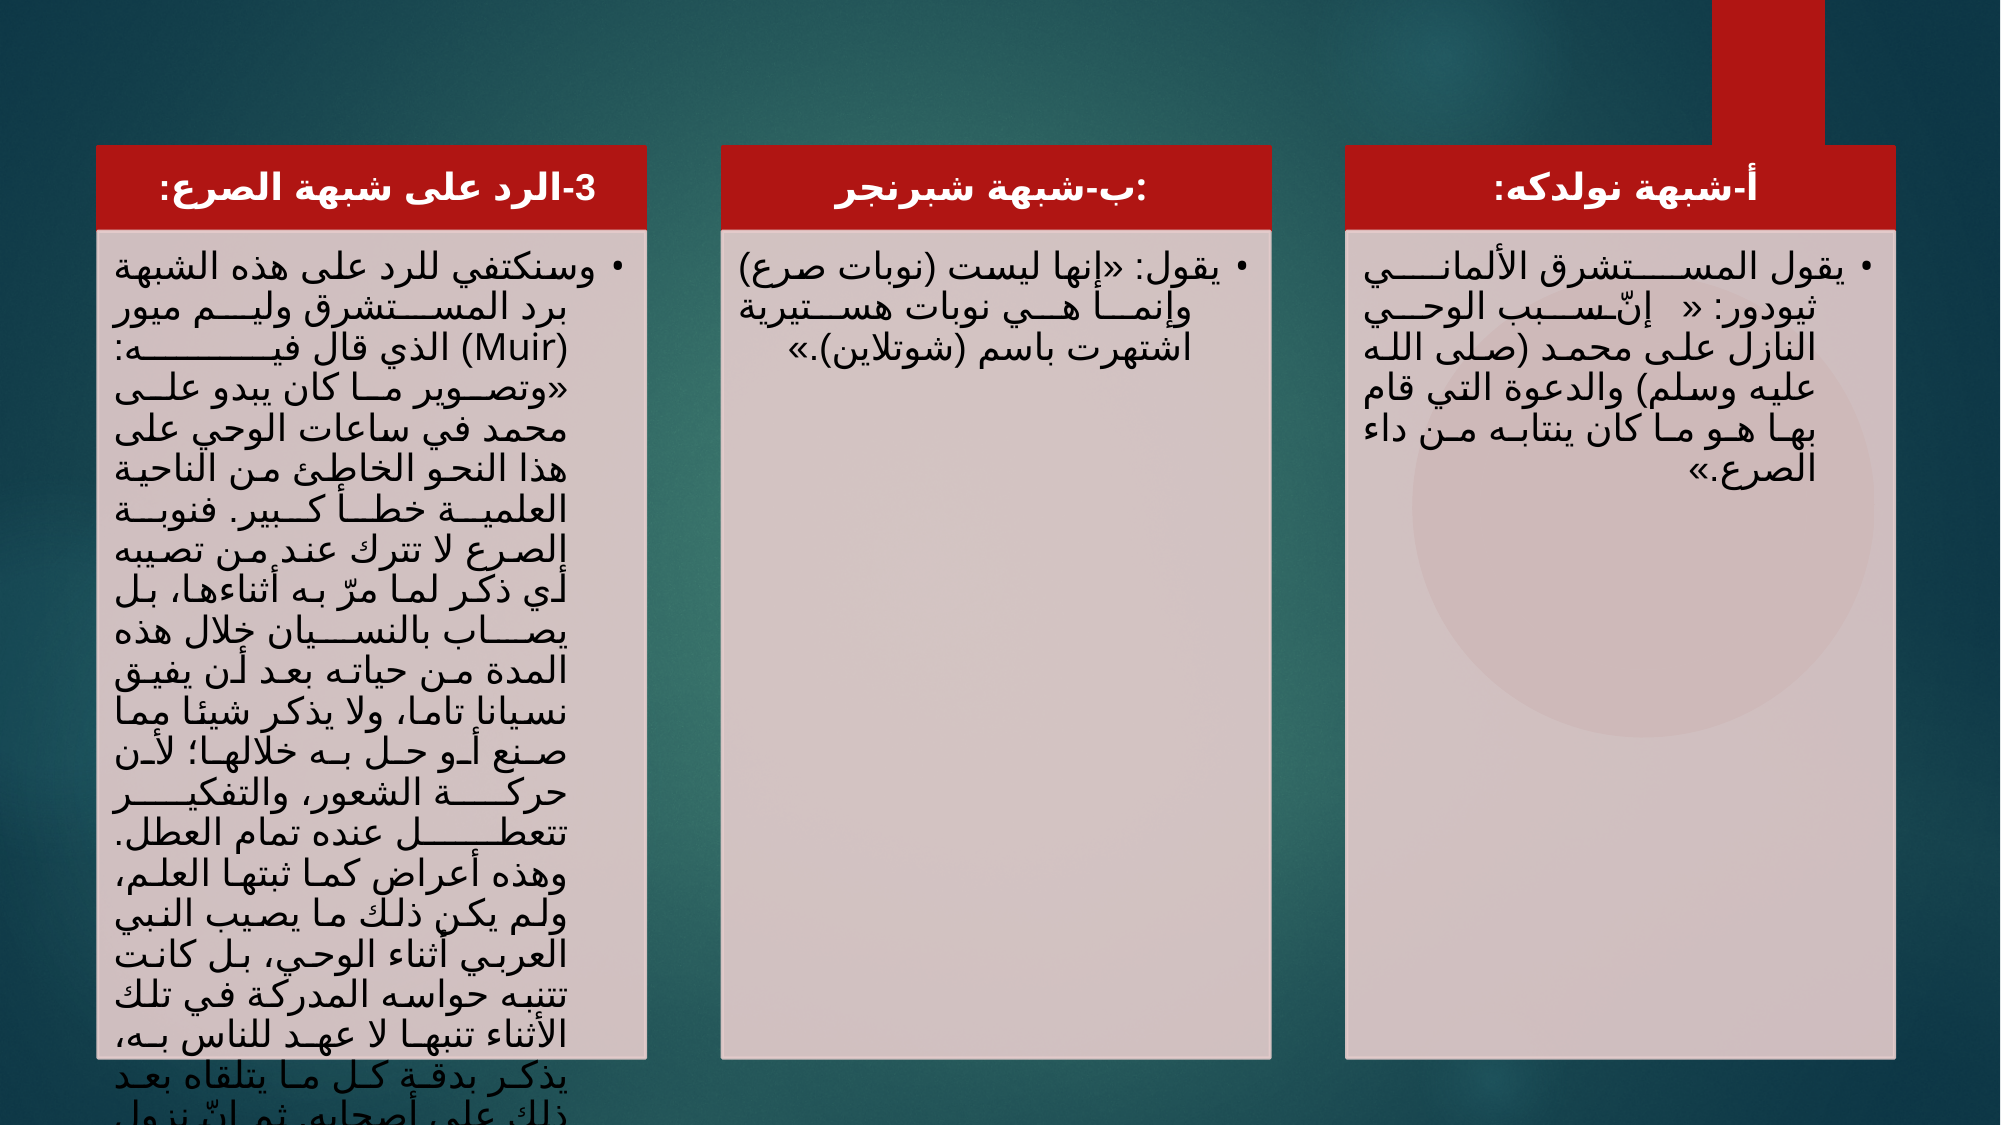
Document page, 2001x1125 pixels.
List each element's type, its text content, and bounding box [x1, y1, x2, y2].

text_box 3-الرد على شبهة الصرع: [97, 146, 646, 231]
text_box يقول المستشرق الألماني ثيودور: «إنّ سبب الوحي النازل على محمد (صلى الله عليه وسلم) والدعوة التي قام بها هو ما كان ينتابه من داء الصرع.» [1346, 231, 1895, 1058]
text_box ب-شبهة شبرنجر: [722, 146, 1271, 231]
text_box وسنكتفي للرد على هذه الشبهة برد المستشرق وليم ميور (Muir) الذي قال فيه: «وتصوير ما كان يبدو على محمد في ساعات الوحي على هذا النحو الخاطئ من الناحية العلمية خطأ كبير. فنوبة الصرع لا تترك عند من تصيبه أي ذكر لما مرّ به أثناءها، بل يصاب بالنسيان خلال هذه المدة من حياته بعد أن يفيق نسيانا تاما، ولا يذكر شيئا مما صنع أو حل به خلالها؛ لأن حركة الشعور، والتفكير تتعطل عنده تمام العطل. وهذه أعراض كما ثبتها العلم، ولم يكن ذلك ما يصيب النبي العربي أثناء الوحي، بل كانت تتنبه حواسه المدركة في تلك الأثناء تنبها لا عهد للناس به، يذكر بدقة كل ما يتلقاه بعد ذلك على أصحابه. ثم إنّ نزول الوحي لم يك مقترنا دوما بالغيبوبة الحسية مع وجود الإدراك الروحي، بل كثيرا ما يحدث والنبي في تمام يقظته العادية.» [97, 231, 646, 1058]
text_box يقول: «إنها ليست (نوبات صرع) وإنما هي نوبات هستيرية اشتهرت باسم (شوتلاين).» [722, 231, 1271, 1058]
text_box أ-شبهة نولدكه: [1346, 146, 1895, 231]
